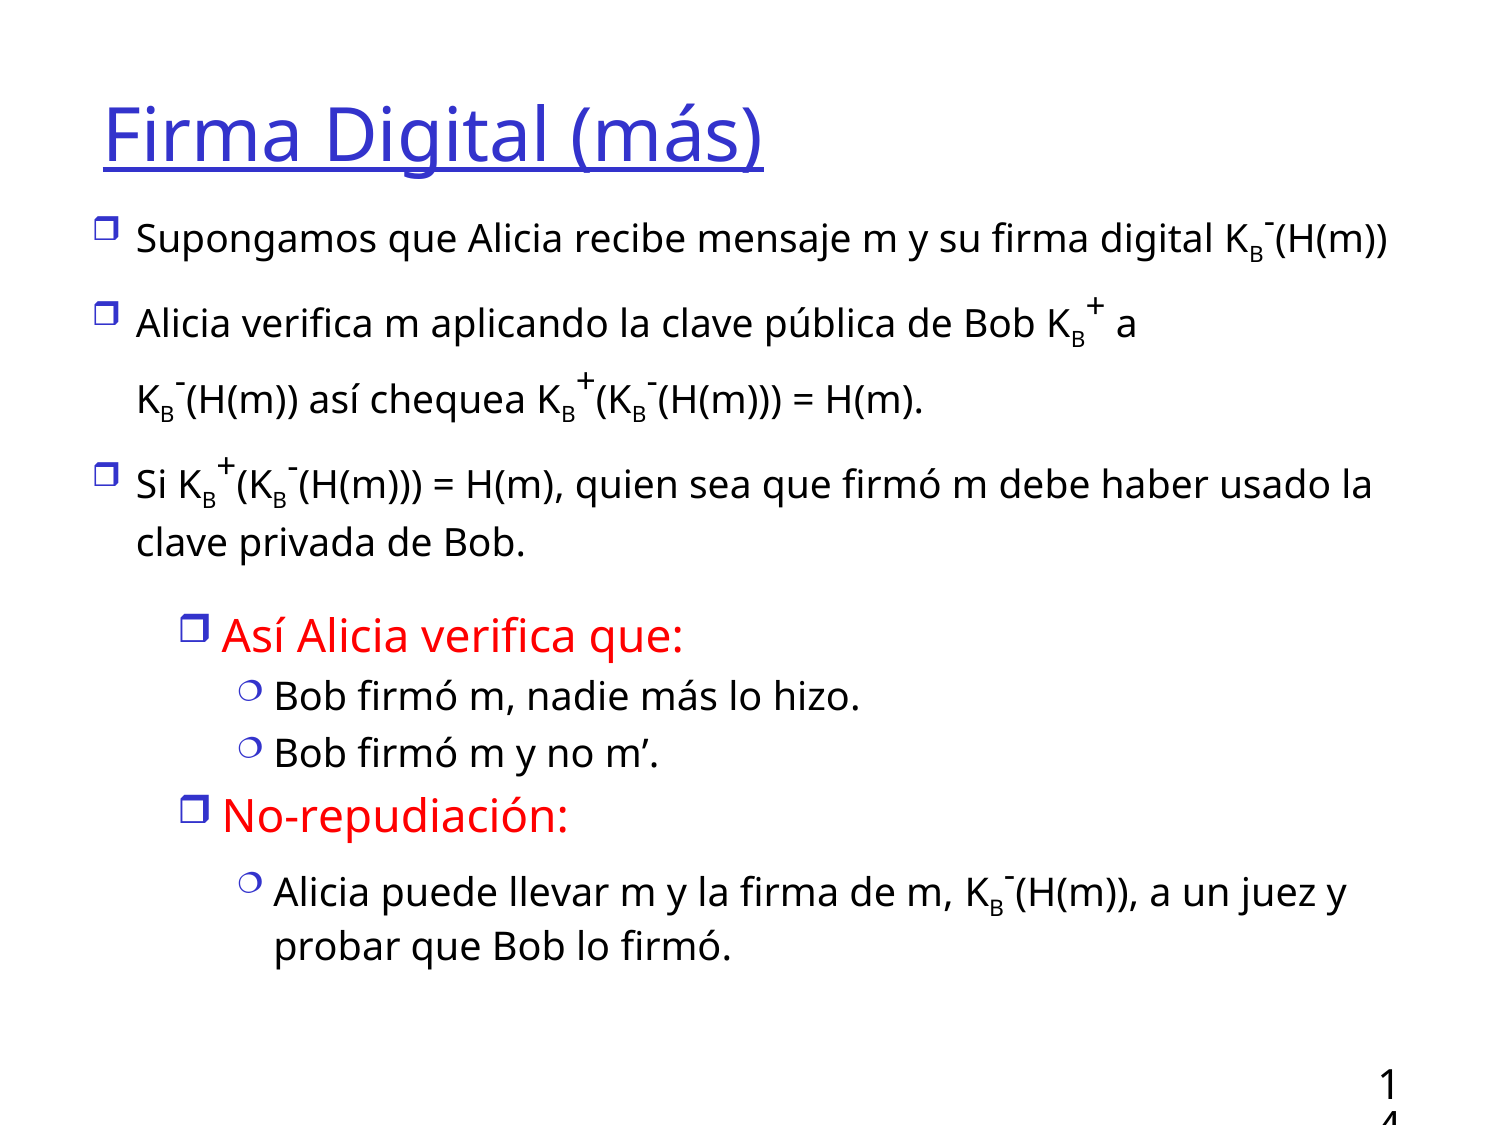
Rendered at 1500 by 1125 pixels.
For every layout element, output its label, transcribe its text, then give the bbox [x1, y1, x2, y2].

list Así Alicia verifica que: Bob firmó m, nadie más lo hizo. Bob firmó m y no m’. No-repudiación: Alicia puede llevar m y la firma de m, KB-(H(m)), a un juez y probar que Bob lo firmó. [162, 598, 1375, 978]
list Supongamos que Alicia recibe mensaje m y su firma digital KB-(H(m)) Alicia verifica m aplicando la clave pública de Bob KB+ a KB-(H(m)) así chequea KB+(KB-(H(m))) = H(m). Si KB+(KB-(H(m))) = H(m), quien sea que firmó m debe haber usado la clave privada de Bob. [76, 184, 1411, 614]
title Firma Digital (más) [87, 23, 1363, 184]
